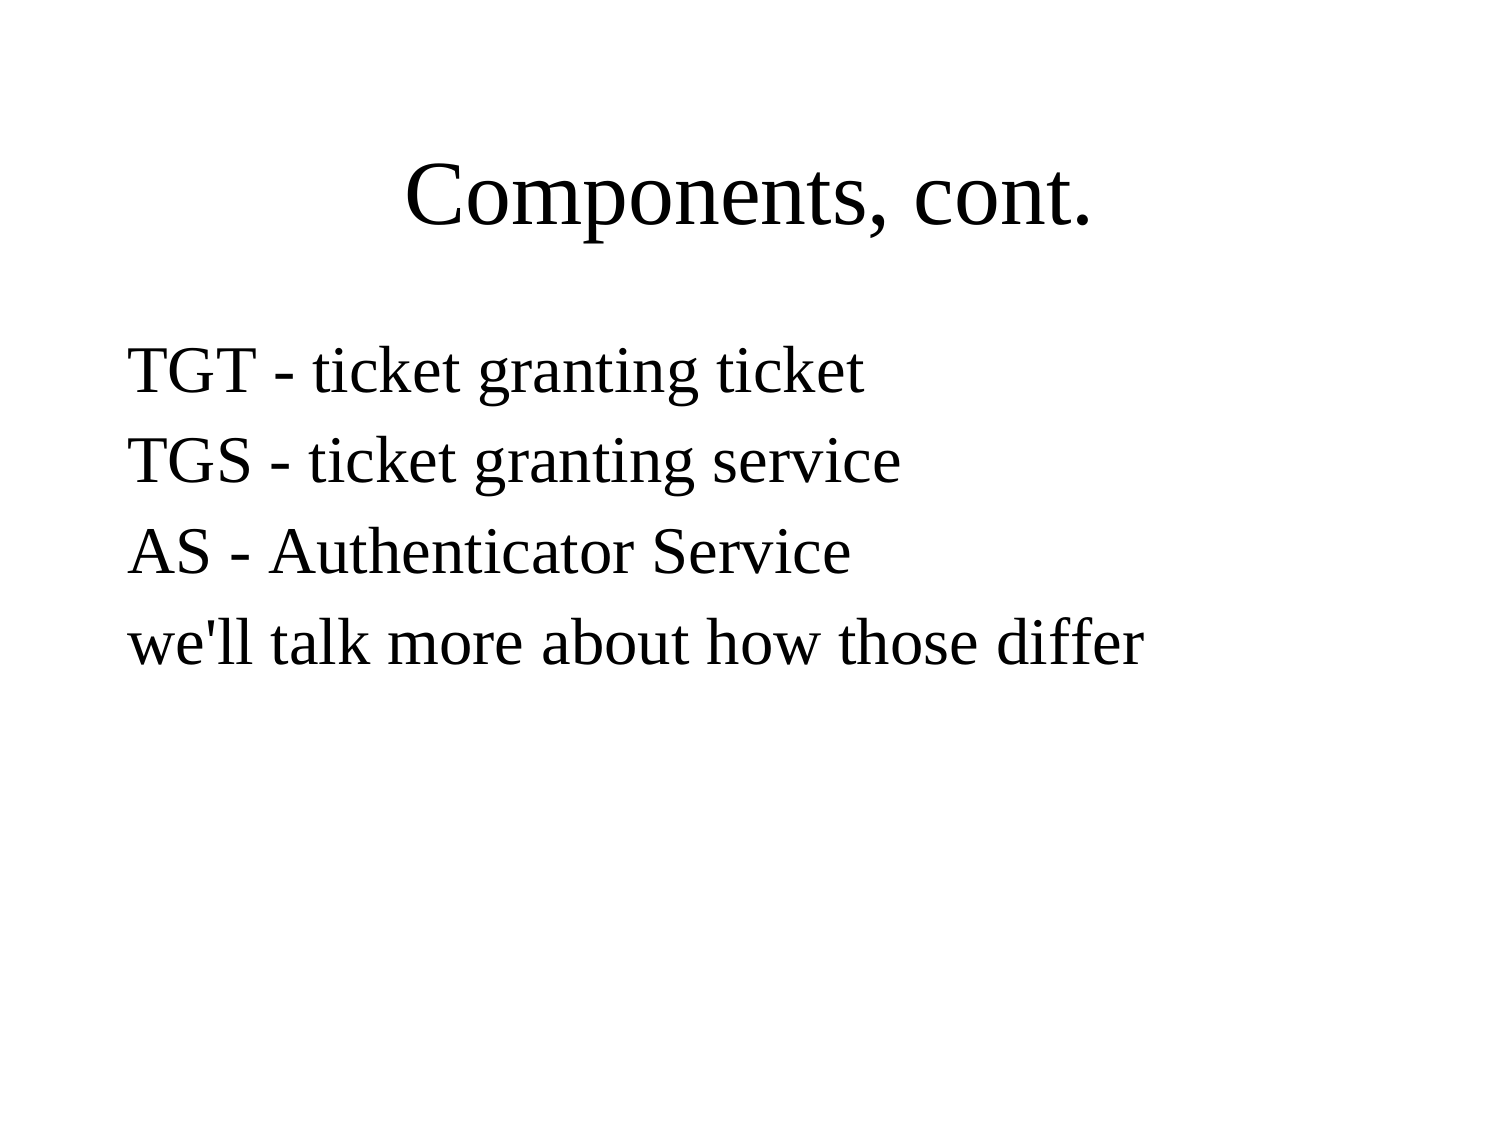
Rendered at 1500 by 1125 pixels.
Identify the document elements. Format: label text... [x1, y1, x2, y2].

title Components, cont. [112, 99, 1388, 288]
list TGT - ticket granting ticket TGS - ticket granting service AS - Authenticator Service we'll talk more about how those differ [112, 324, 1388, 1001]
